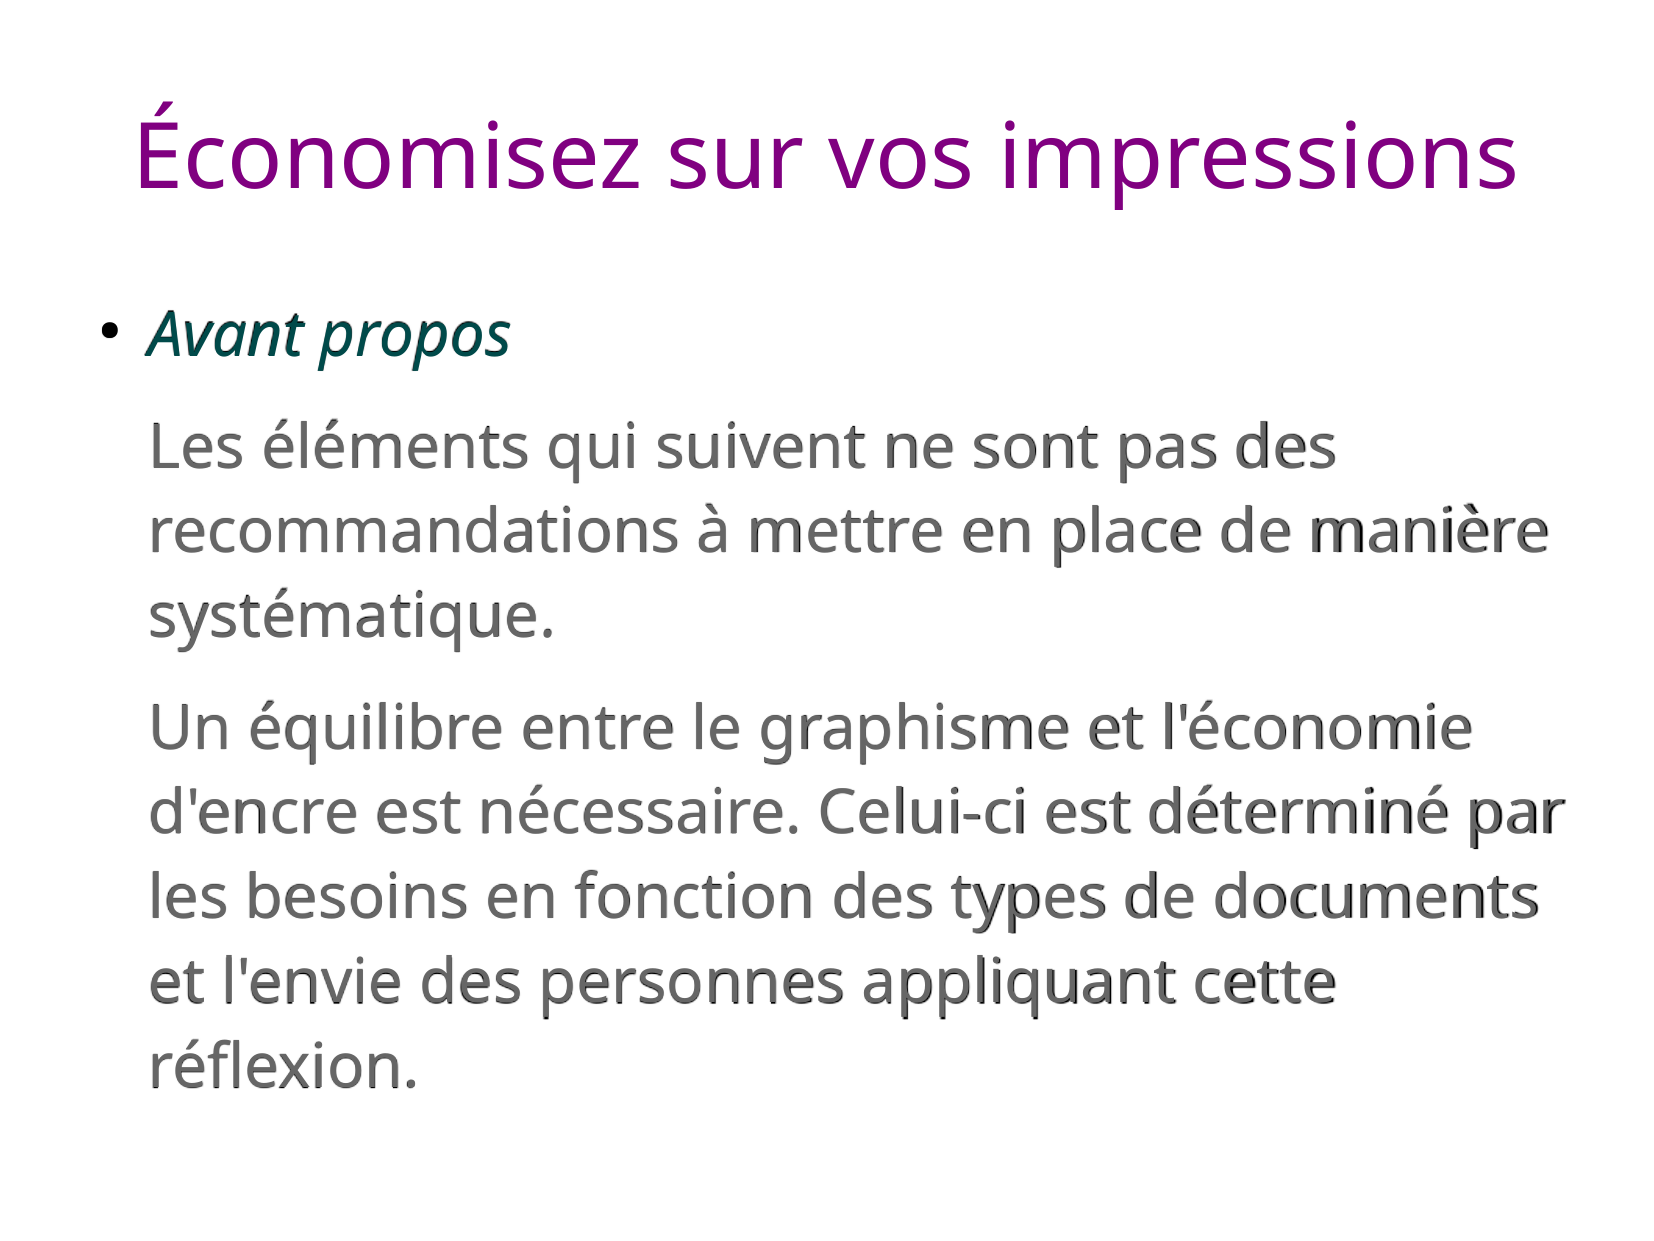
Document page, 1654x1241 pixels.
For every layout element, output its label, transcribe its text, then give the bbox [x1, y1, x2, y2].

title Économisez sur vos impressions [82, 49, 1571, 257]
list Avant propos Les éléments qui suivent ne sont pas des recommandations à mettre en place de manière systématique. Un équilibre entre le graphisme et l'économie d'encre est nécessaire. Celui-ci est déterminé par les besoins en fonction des types de documents et l'envie des personnes appliquant cette réflexion. [82, 290, 1571, 1109]
